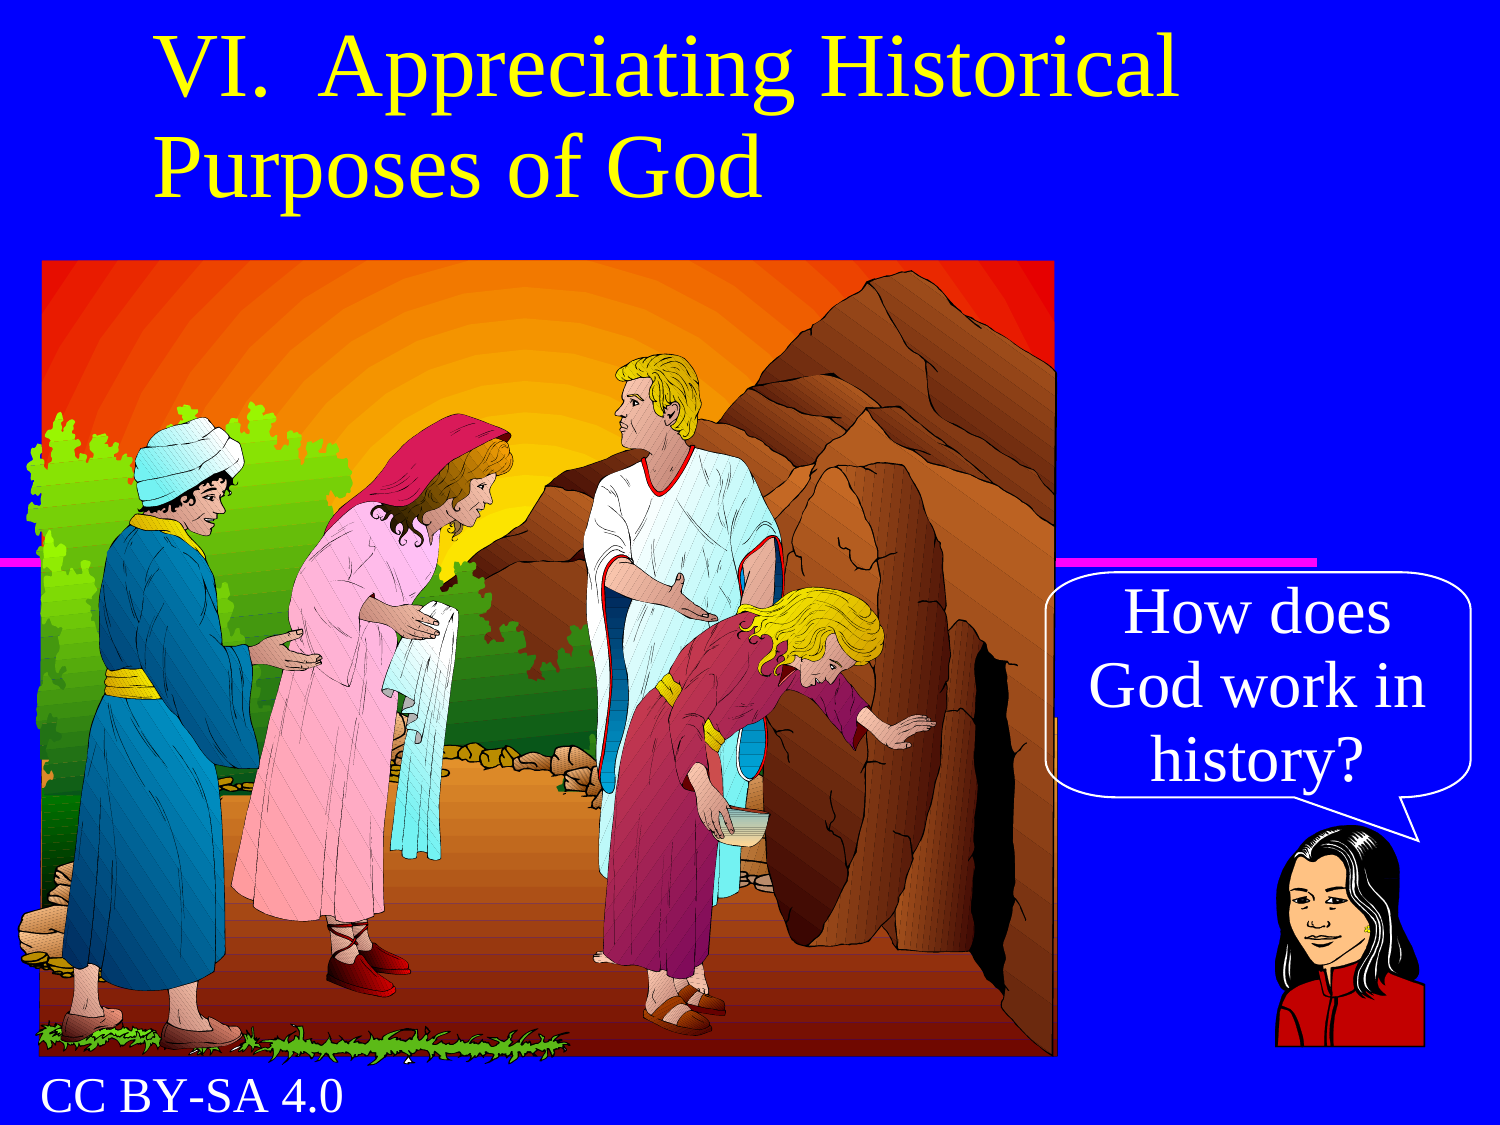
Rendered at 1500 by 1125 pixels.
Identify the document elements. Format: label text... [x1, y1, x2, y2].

picture [1275, 825, 1426, 1048]
text_box CC BY-SA 4.0 [25, 1060, 459, 1125]
text_box How does God work in history? [1045, 572, 1471, 825]
picture [12, 255, 1063, 1071]
title VI. Appreciating Historical Purposes of God [137, 5, 1413, 225]
